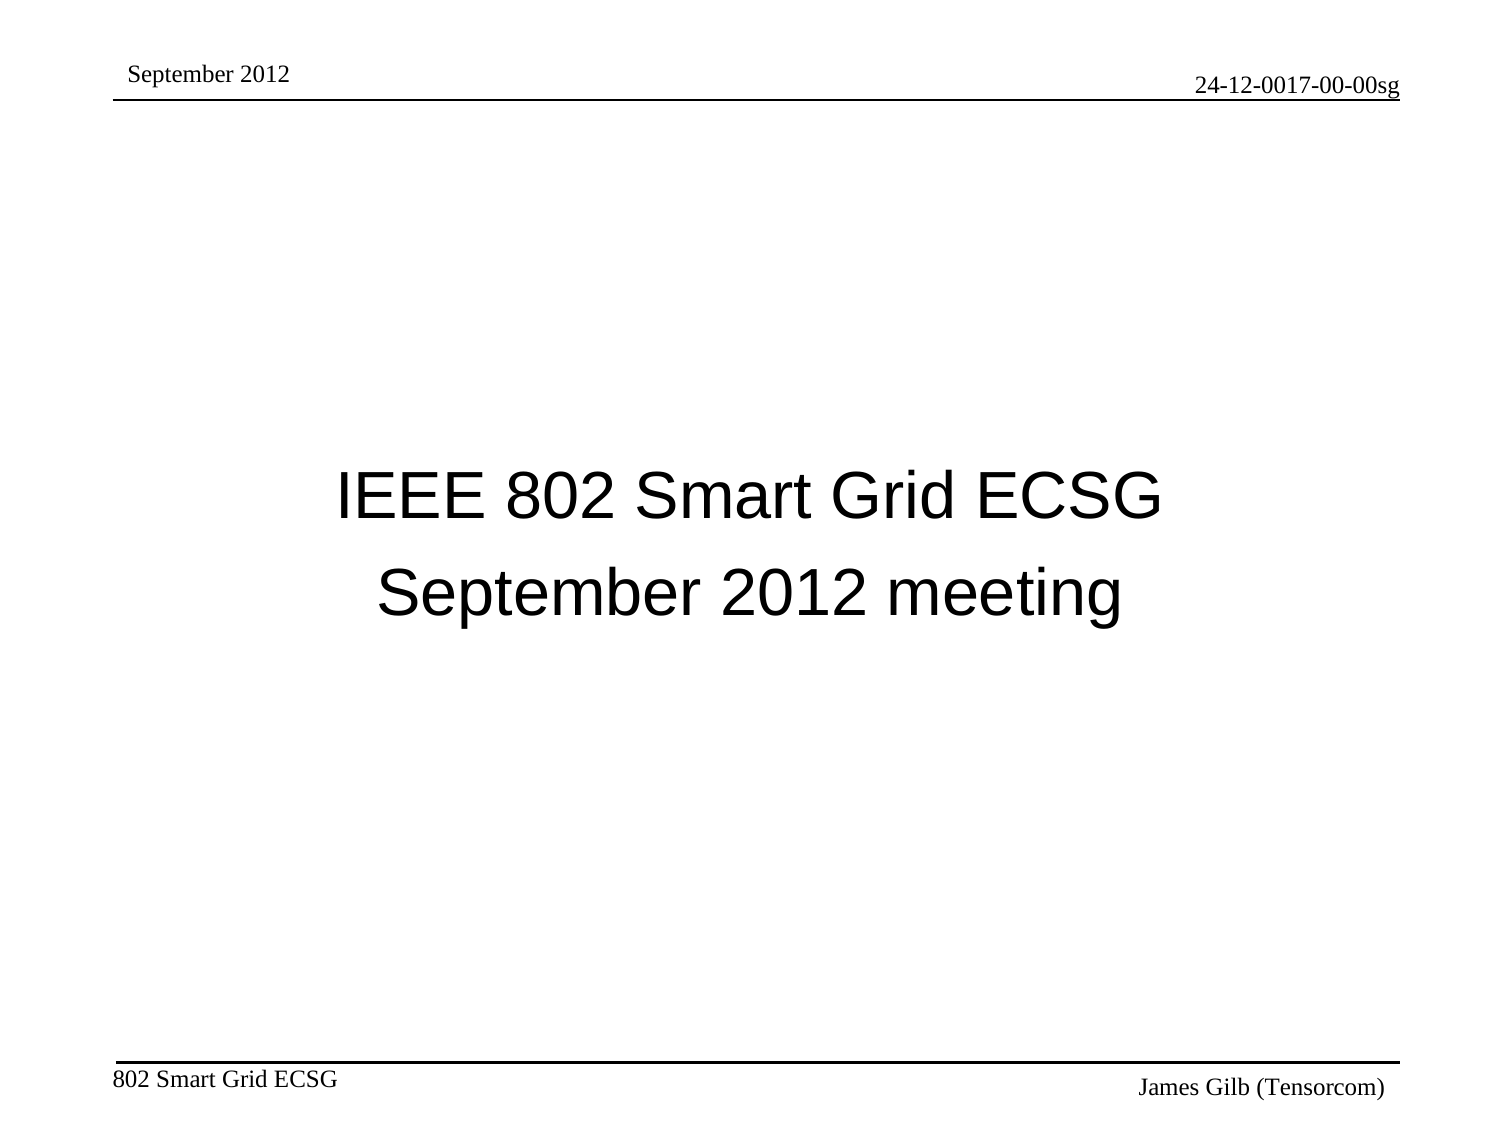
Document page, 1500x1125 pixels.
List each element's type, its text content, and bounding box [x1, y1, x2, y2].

subtitle IEEE 802 Smart Grid ECSG September 2012 meeting [112, 112, 1388, 968]
